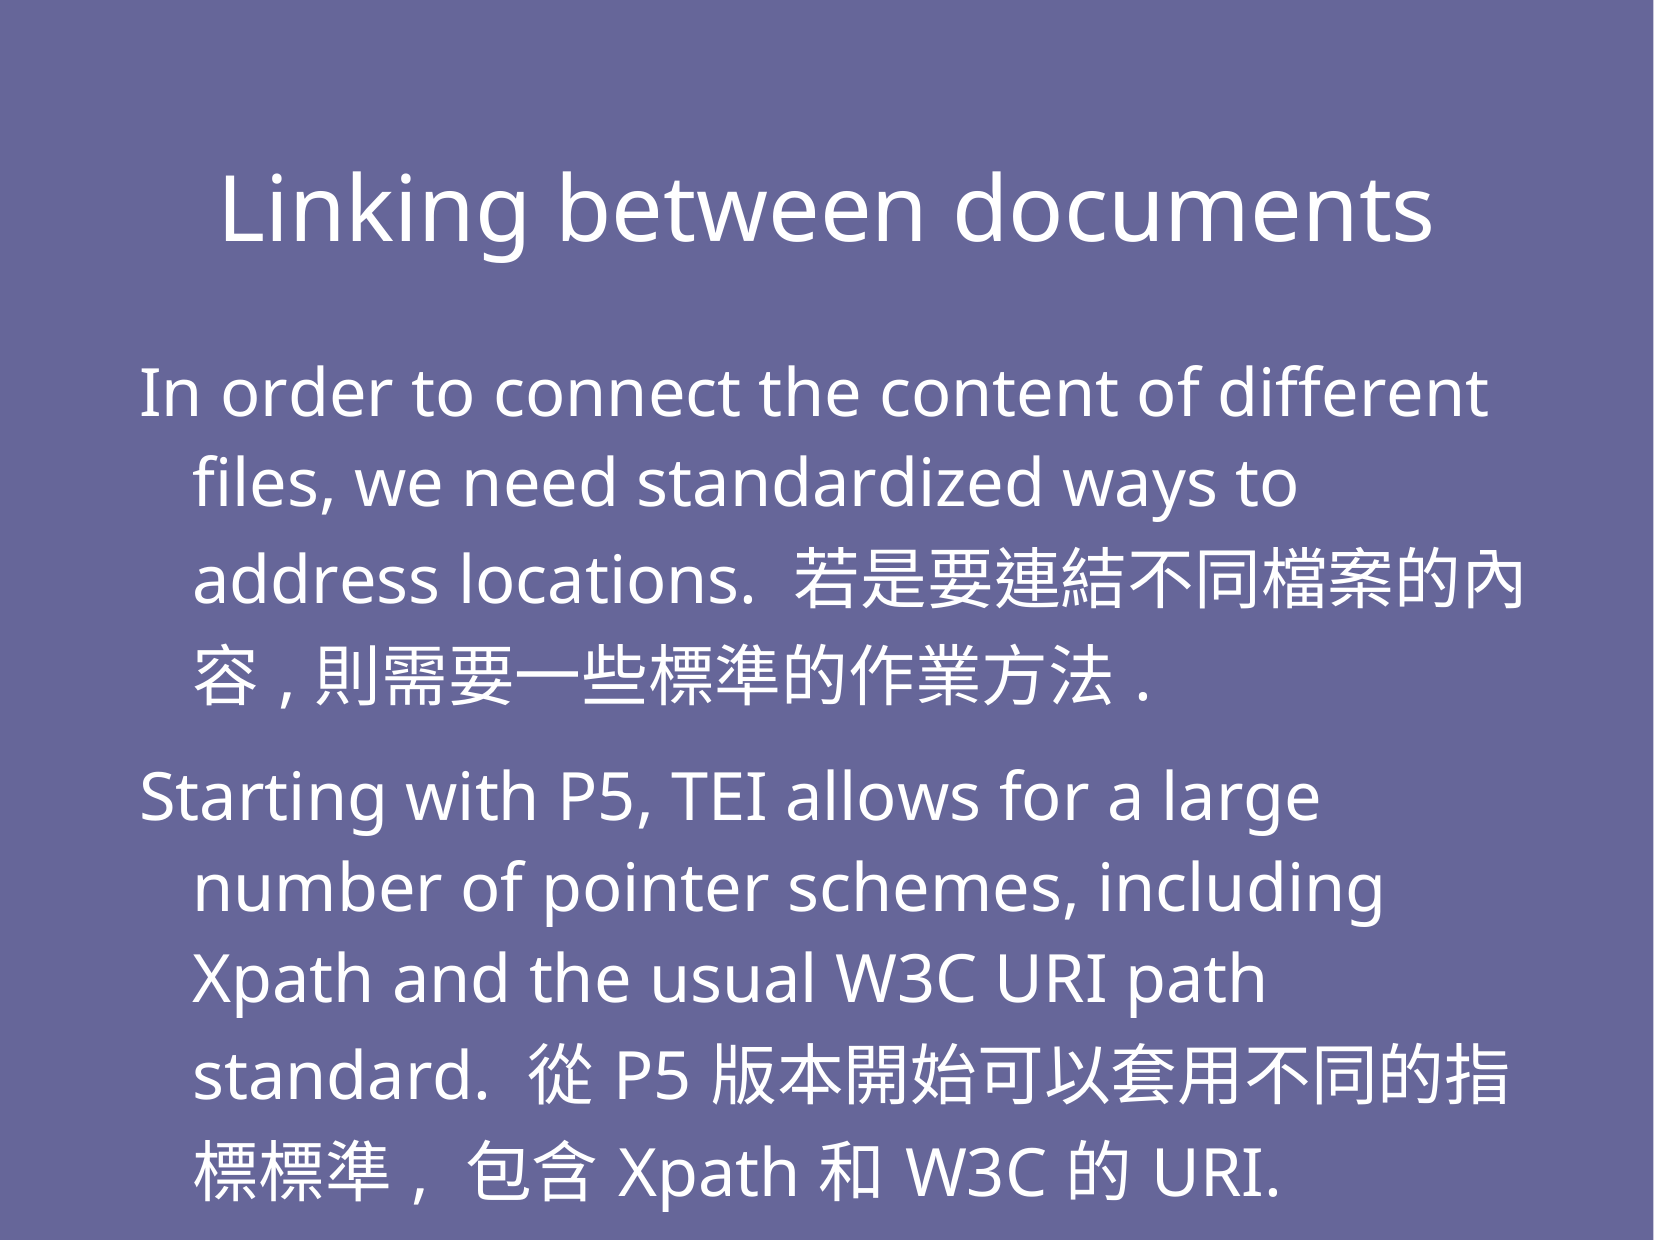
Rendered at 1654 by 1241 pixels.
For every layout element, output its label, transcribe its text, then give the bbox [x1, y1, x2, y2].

list In order to connect the content of different files, we need standardized ways to address locations. 若是要連結不同檔案的內容,則需要一些標準的作業方法. Starting with P5, TEI allows for a large number of pointer schemes, including Xpath and the usual W3C URI path standard. 從P5版本開始可以套用不同的指標標準, 包含Xpath和W3C的URI. [121, 344, 1534, 1178]
title Linking between documents [121, 102, 1534, 310]
